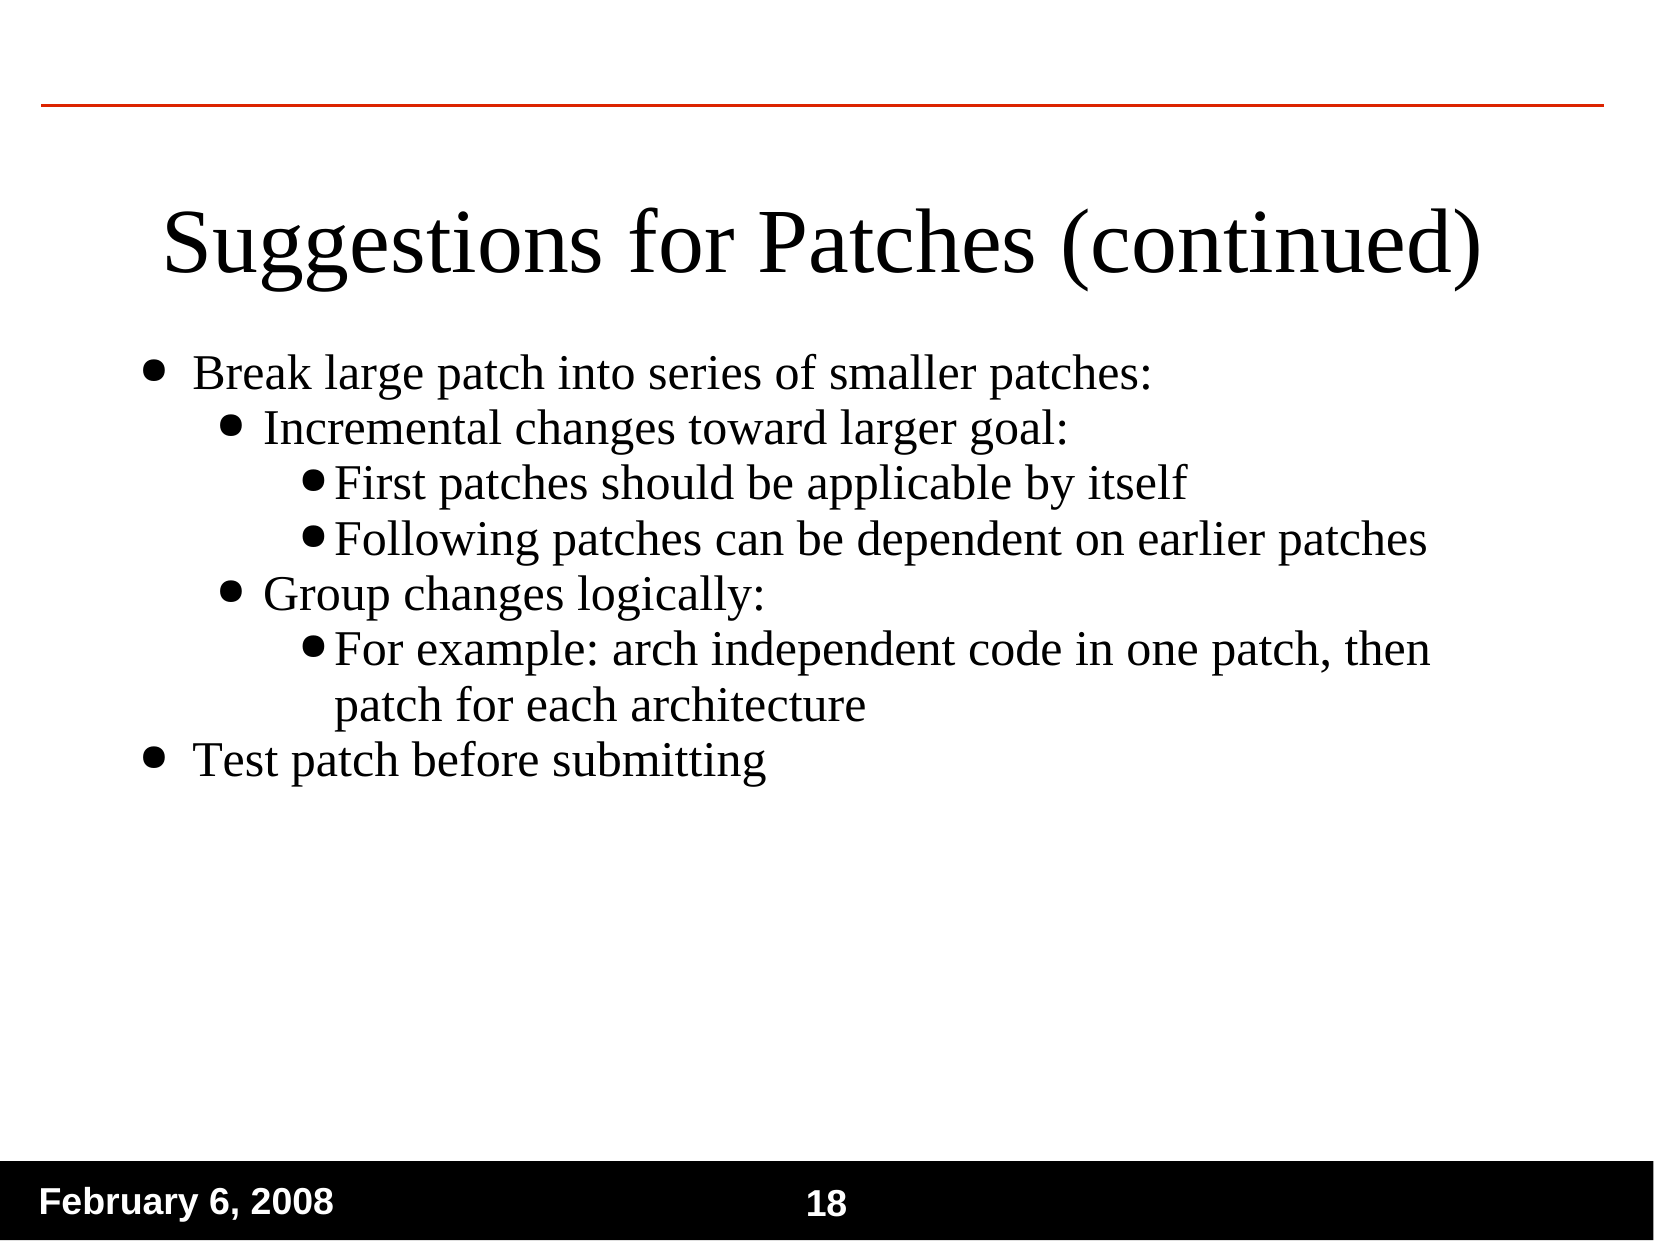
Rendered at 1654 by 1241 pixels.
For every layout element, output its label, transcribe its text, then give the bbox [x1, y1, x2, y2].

title Suggestions for Patches (continued) [117, 137, 1530, 346]
list Break large patch into series of smaller patches: Incremental changes toward larger goal: First patches should be applicable by itself Following patches can be dependent on earlier patches Group changes logically: For example: arch independent code in one patch, then patch for each architecture Test patch before submitting [121, 344, 1534, 1127]
